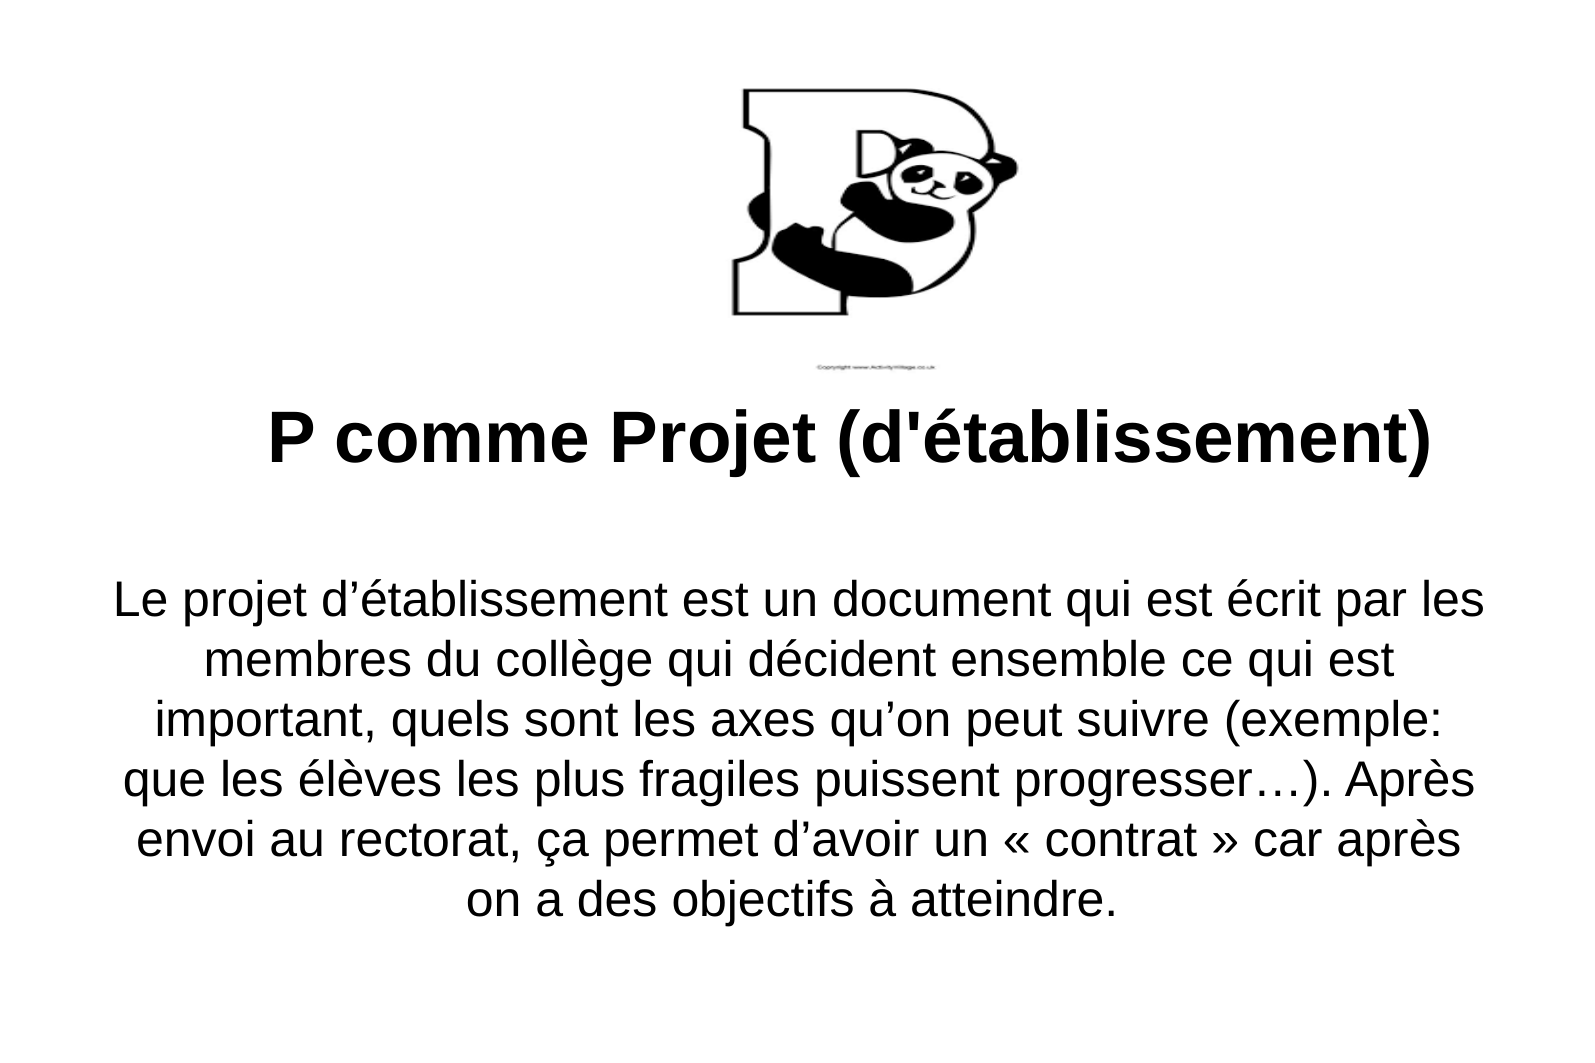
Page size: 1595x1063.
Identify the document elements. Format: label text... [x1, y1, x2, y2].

text_box P comme Projet (d'établissement) [141, 236, 1560, 556]
picture [696, 57, 1057, 236]
list Le projet d’établissement est un document qui est écrit par les membres du collège qui décident ensemble ce qui est important, quels sont les axes qu’on peut suivre (exemple: que les élèves les plus fragiles puissent progresser…). Après envoi au rectorat, ça permet d’avoir un « contrat » car après on a des objectifs à atteindre. [112, 566, 1489, 800]
